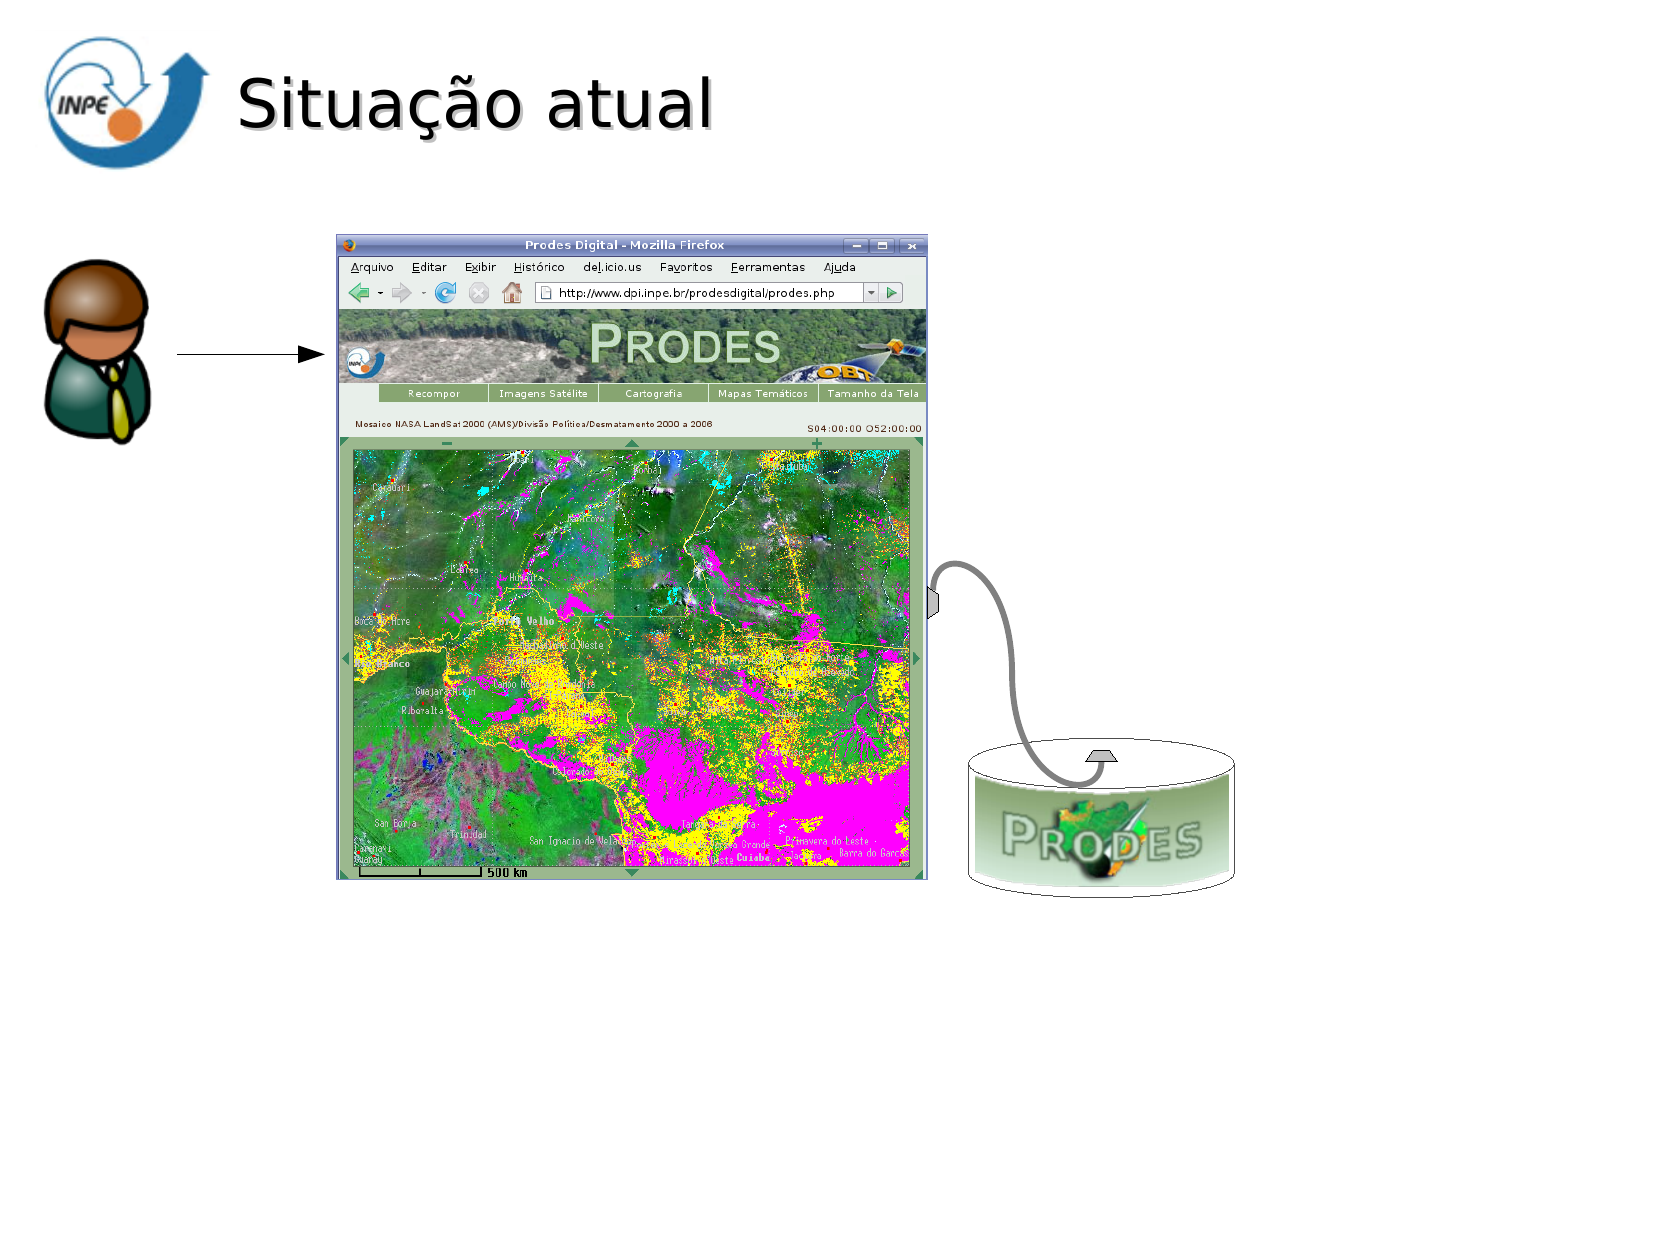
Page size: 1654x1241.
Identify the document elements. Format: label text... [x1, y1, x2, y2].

picture [975, 771, 1229, 892]
text_box [927, 586, 939, 619]
picture [1053, 771, 1096, 781]
picture [336, 234, 928, 880]
title Situação atual [236, 25, 1447, 184]
text_box [1030, 738, 1235, 880]
text_box [1017, 892, 1186, 898]
picture [35, 29, 220, 178]
picture [0, 253, 196, 449]
text_box [968, 743, 1041, 881]
